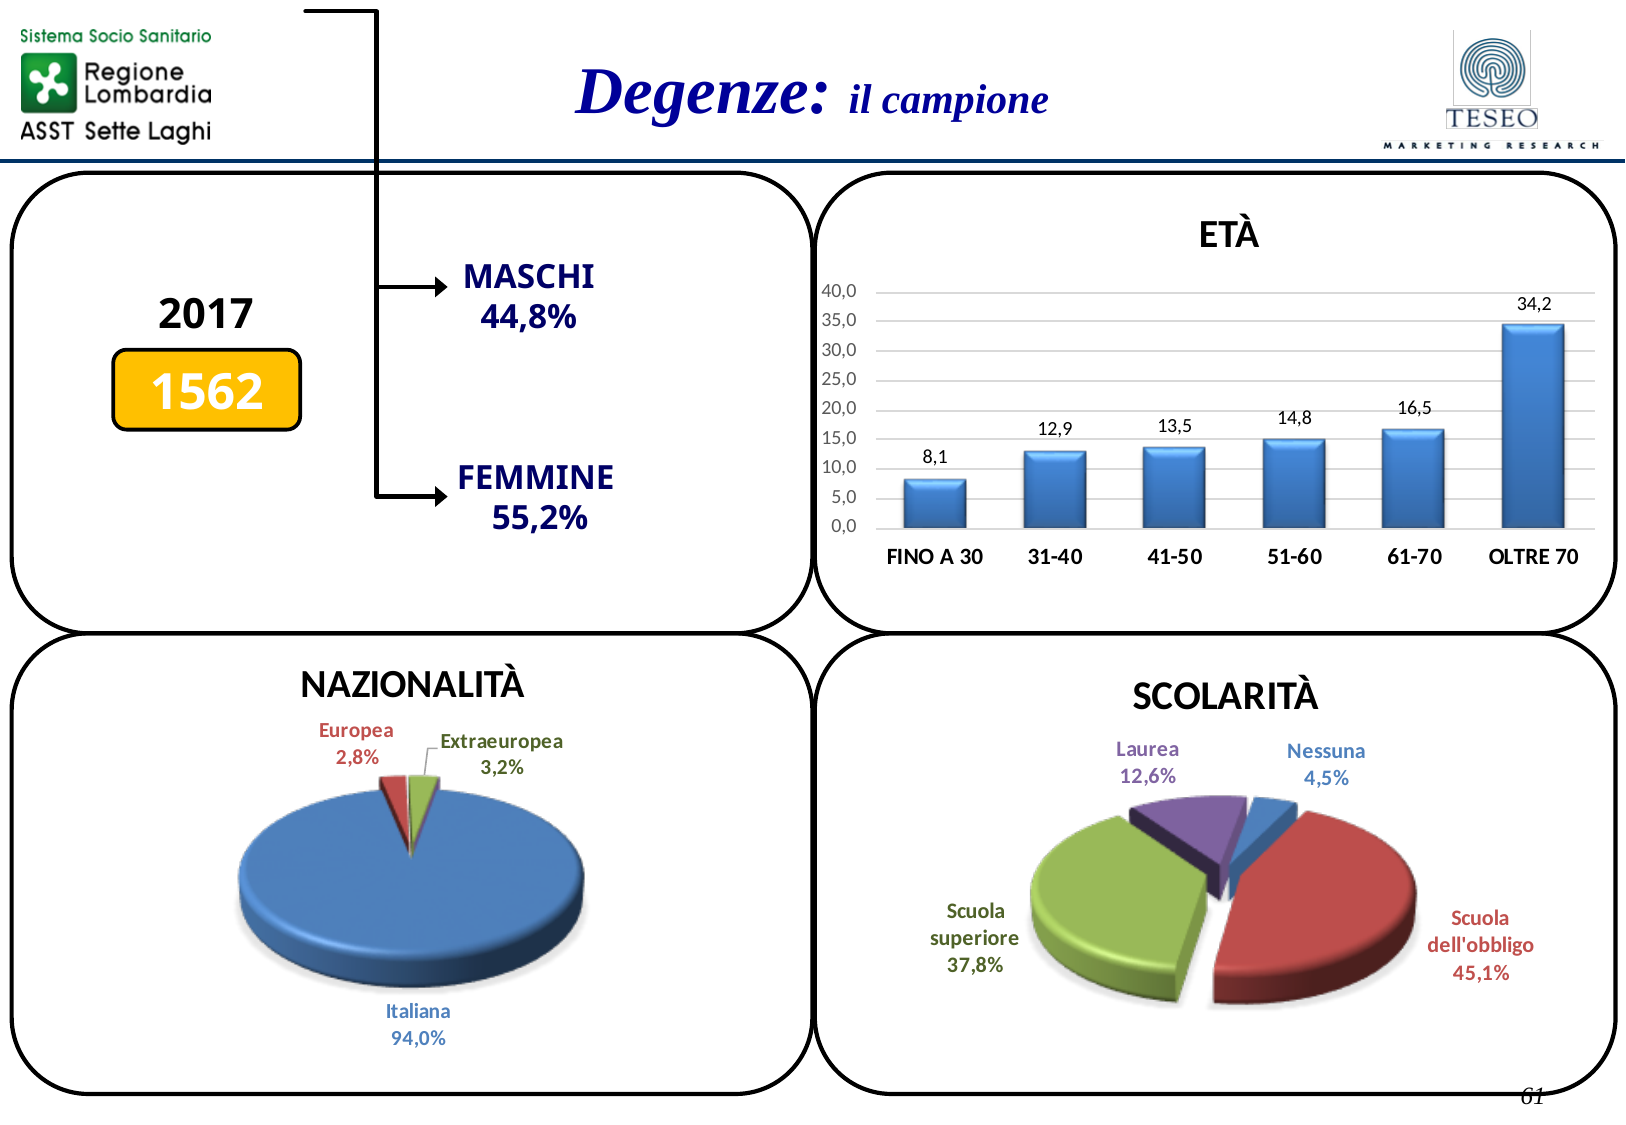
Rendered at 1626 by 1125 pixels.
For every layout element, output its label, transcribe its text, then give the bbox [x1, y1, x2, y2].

picture [44, 643, 781, 1054]
text_box FEMMINE 55,2% [456, 456, 624, 537]
text_box Degenze: il campione [196, 23, 374, 149]
text_box MASCHI 44,8% [462, 255, 595, 336]
text_box Degenze: il campione [379, 23, 1429, 149]
text_box 2017 [143, 278, 269, 344]
picture [21, 26, 196, 148]
picture [1429, 30, 1604, 149]
picture [847, 653, 1604, 1084]
text_box 1562 [113, 349, 301, 430]
picture [808, 204, 1625, 606]
